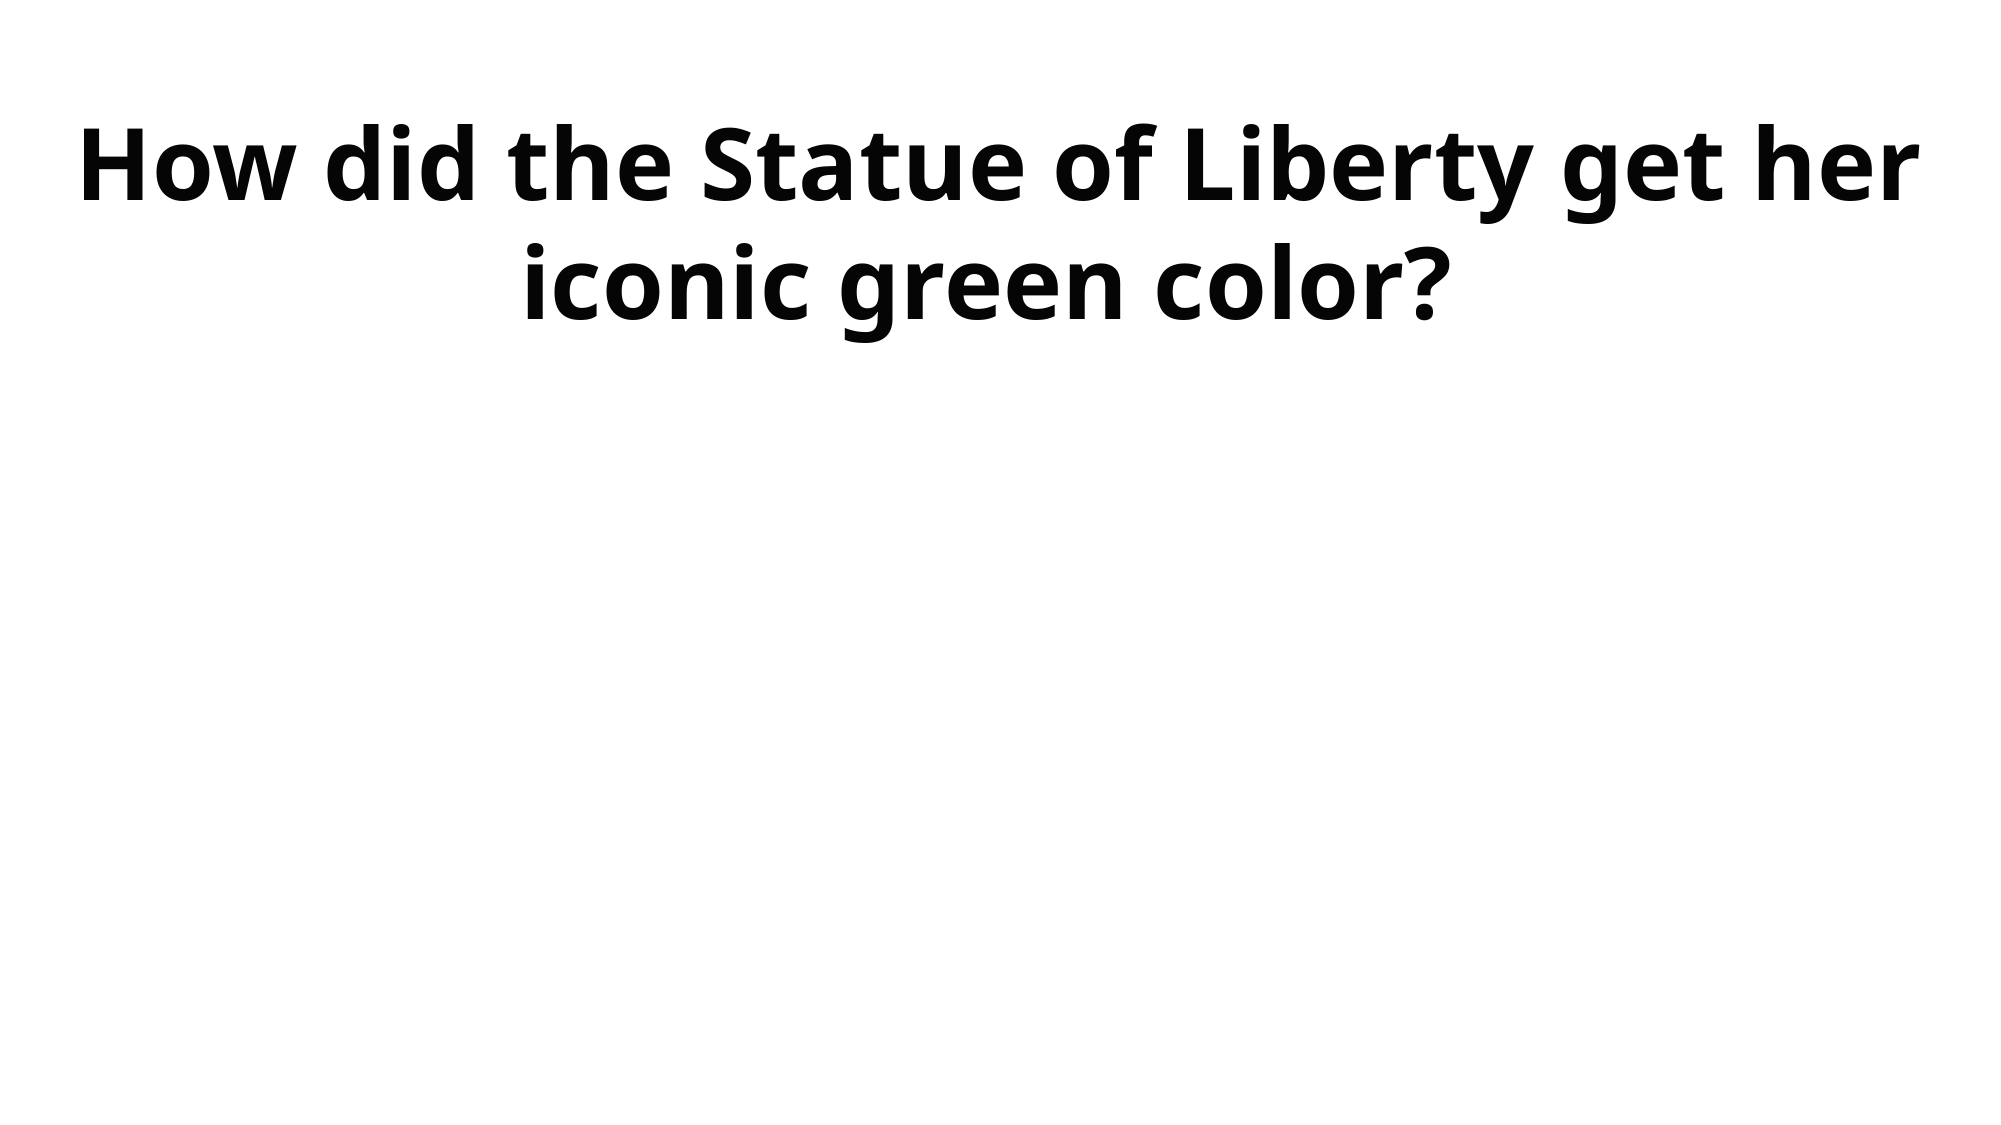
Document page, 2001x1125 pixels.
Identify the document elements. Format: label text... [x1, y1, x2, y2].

text_box How did the Statue of Liberty get her iconic green color? [16, 92, 1984, 350]
